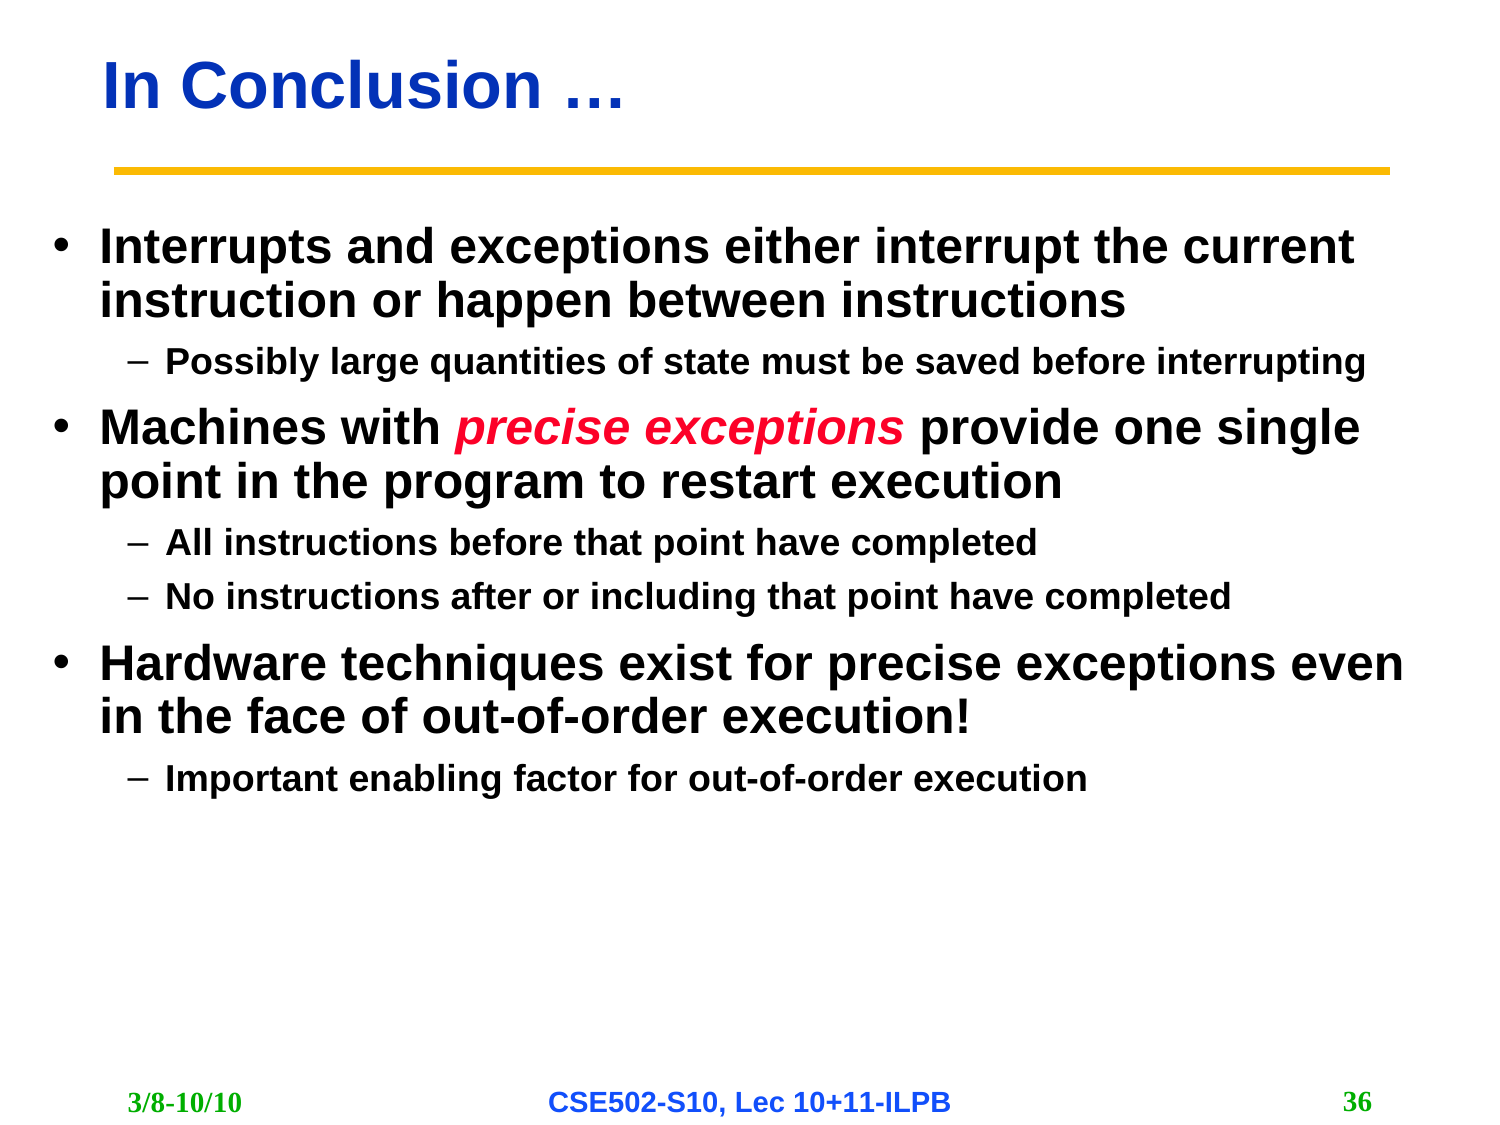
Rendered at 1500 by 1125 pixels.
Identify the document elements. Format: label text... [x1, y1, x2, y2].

text_box <number> [1074, 1087, 1388, 1113]
text_box 3/8-10/10 [112, 1088, 426, 1113]
list Interrupts and exceptions either interrupt the current instruction or happen between instructions Possibly large quantities of state must be saved before interrupting Machines with precise exceptions provide one single point in the program to restart execution All instructions before that point have completed No instructions after or including that point have completed Hardware techniques exist for precise exceptions even in the face of out-of-order execution! Important enabling factor for out-of-order execution [37, 212, 1450, 888]
title In Conclusion … [87, 37, 1263, 138]
text_box CSE502-S10, Lec 10+11-ILPB [512, 1088, 988, 1113]
